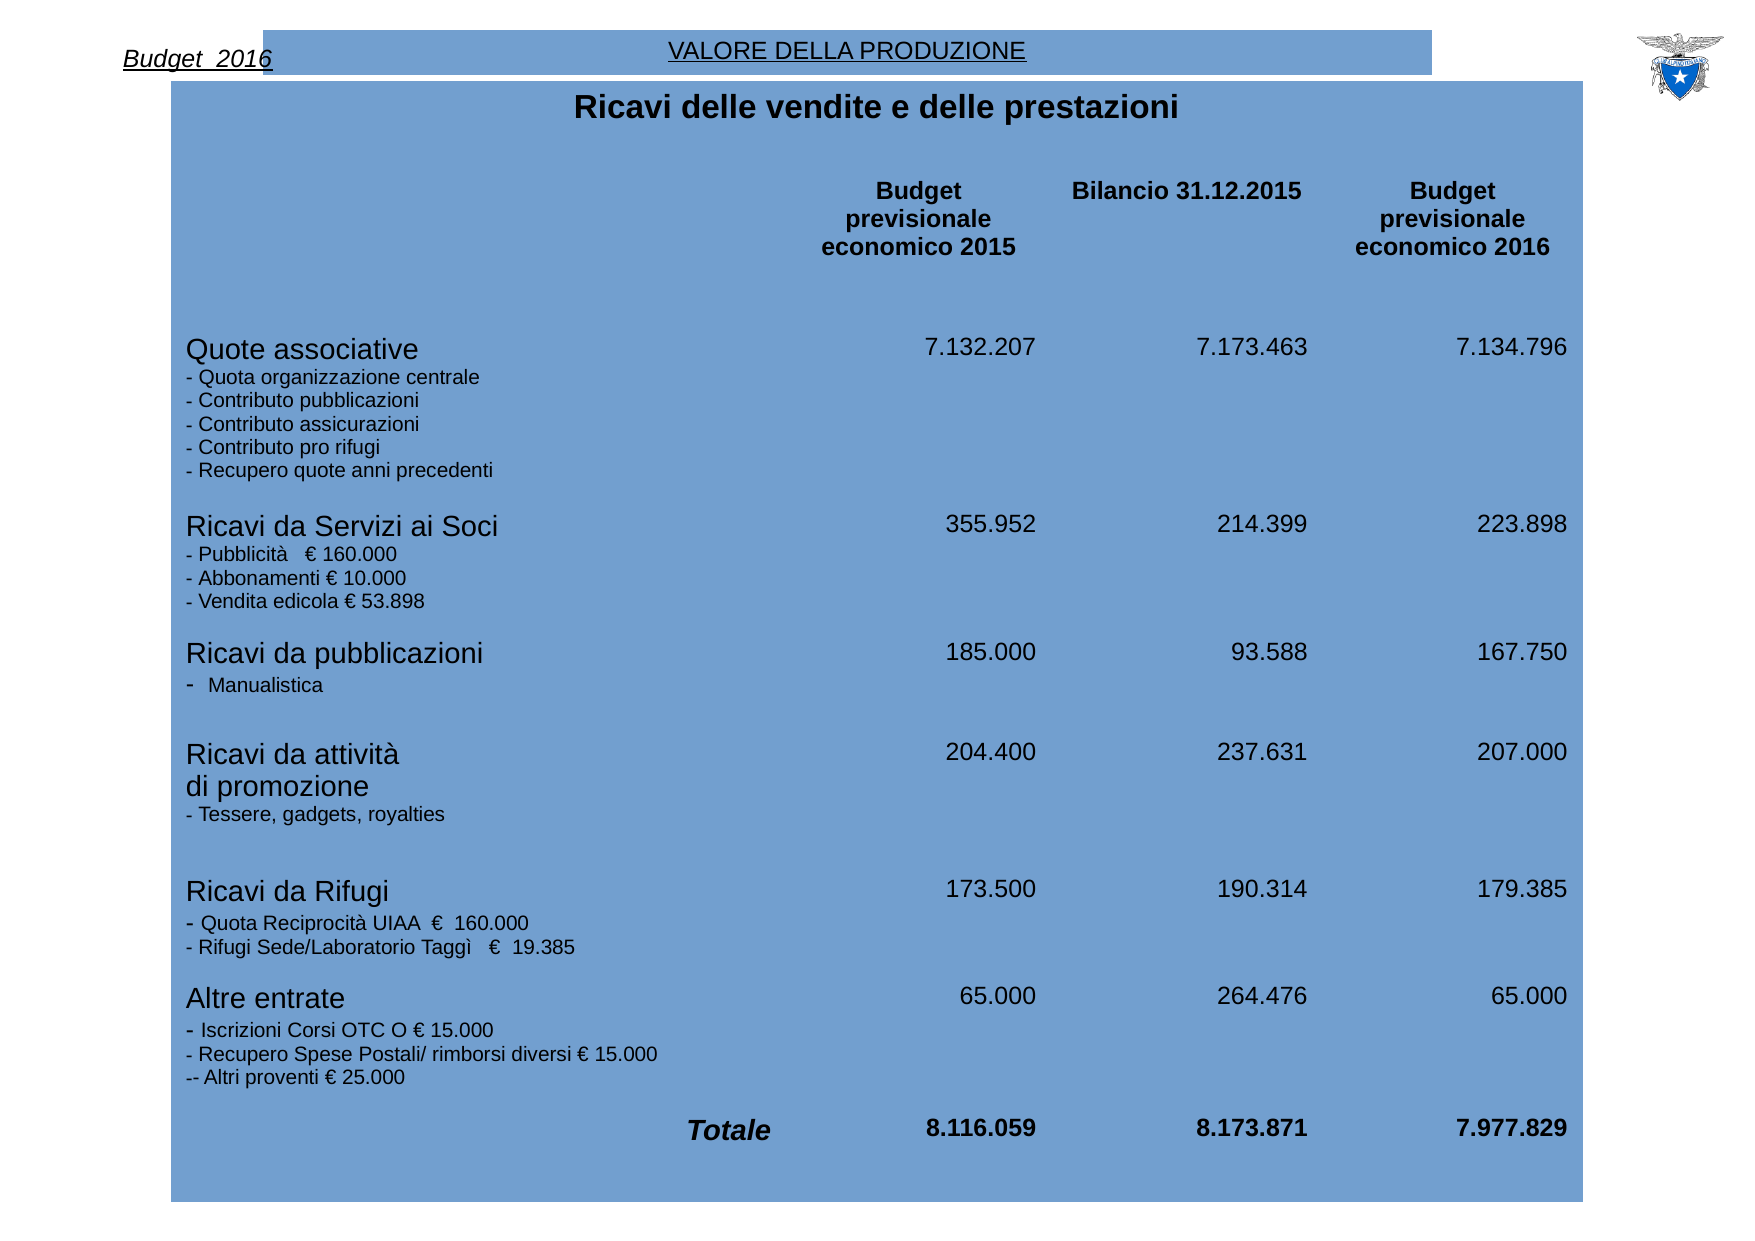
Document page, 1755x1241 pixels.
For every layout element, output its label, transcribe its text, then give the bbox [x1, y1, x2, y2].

table_cell Ricavi da Rifugi Quota Reciprocità UIAA € 160.000 Rifugi Sede/Laboratorio Taggì € 19.385 [171, 867, 786, 974]
table_cell 173.500 [786, 867, 1051, 974]
table_cell Ricavi da Servizi ai Soci Pubblicità € 160.000 Abbonamenti € 10.000 Vendita edicola € 53.898 [171, 503, 786, 630]
table_cell Totale [171, 1106, 786, 1202]
table_cell Bilancio 31.12.2015 [1051, 169, 1323, 326]
picture [1633, 29, 1728, 108]
table_cell [171, 169, 786, 326]
table_cell 204.400 [786, 730, 1051, 867]
table_cell 207.000 [1323, 730, 1583, 867]
text_box Budget 2016 [50, 35, 346, 82]
table_cell 7.173.463 [1051, 326, 1323, 503]
table_cell 223.898 [1323, 503, 1583, 630]
table_cell 8.173.871 [1051, 1106, 1323, 1202]
table_cell 7.132.207 [786, 326, 1051, 503]
table_cell 237.631 [1051, 730, 1323, 867]
table_cell Ricavi da pubblicazioni - Manualistica [171, 630, 786, 730]
table_cell 65.000 [1323, 974, 1583, 1106]
table_cell Budget previsionale economico 2016 [1323, 169, 1583, 326]
table_cell 355.952 [786, 503, 1051, 630]
table_cell 190.314 [1051, 867, 1323, 974]
table_cell 185.000 [786, 630, 1051, 730]
table_cell 264.476 [1051, 974, 1323, 1106]
table_cell 7.134.796 [1323, 326, 1583, 503]
table_cell 93.588 [1051, 630, 1323, 730]
table_cell Ricavi da attività di promozione Tessere, gadgets, royalties [171, 730, 786, 867]
table_cell 167.750 [1323, 630, 1583, 730]
table_cell 65.000 [786, 974, 1051, 1106]
table_cell 8.116.059 [786, 1106, 1051, 1202]
table_cell Altre entrate Iscrizioni Corsi OTC O € 15.000 Recupero Spese Postali/ rimborsi diversi € 15.000 - Altri proventi € 25.000 [171, 974, 786, 1106]
table_cell 7.977.829 [1323, 1106, 1583, 1202]
table_header Ricavi delle vendite e delle prestazioni [171, 81, 1583, 169]
table_cell Quote associative - Quota organizzazione centrale Contributo pubblicazioni Contributo assicurazioni Contributo pro rifugi Recupero quote anni precedenti [171, 326, 786, 503]
table_cell 214.399 [1051, 503, 1323, 630]
table_cell 179.385 [1323, 867, 1583, 974]
table_header VALORE DELLA PRODUZIONE [263, 30, 1432, 75]
table_cell Budget previsionale economico 2015 [786, 169, 1051, 326]
